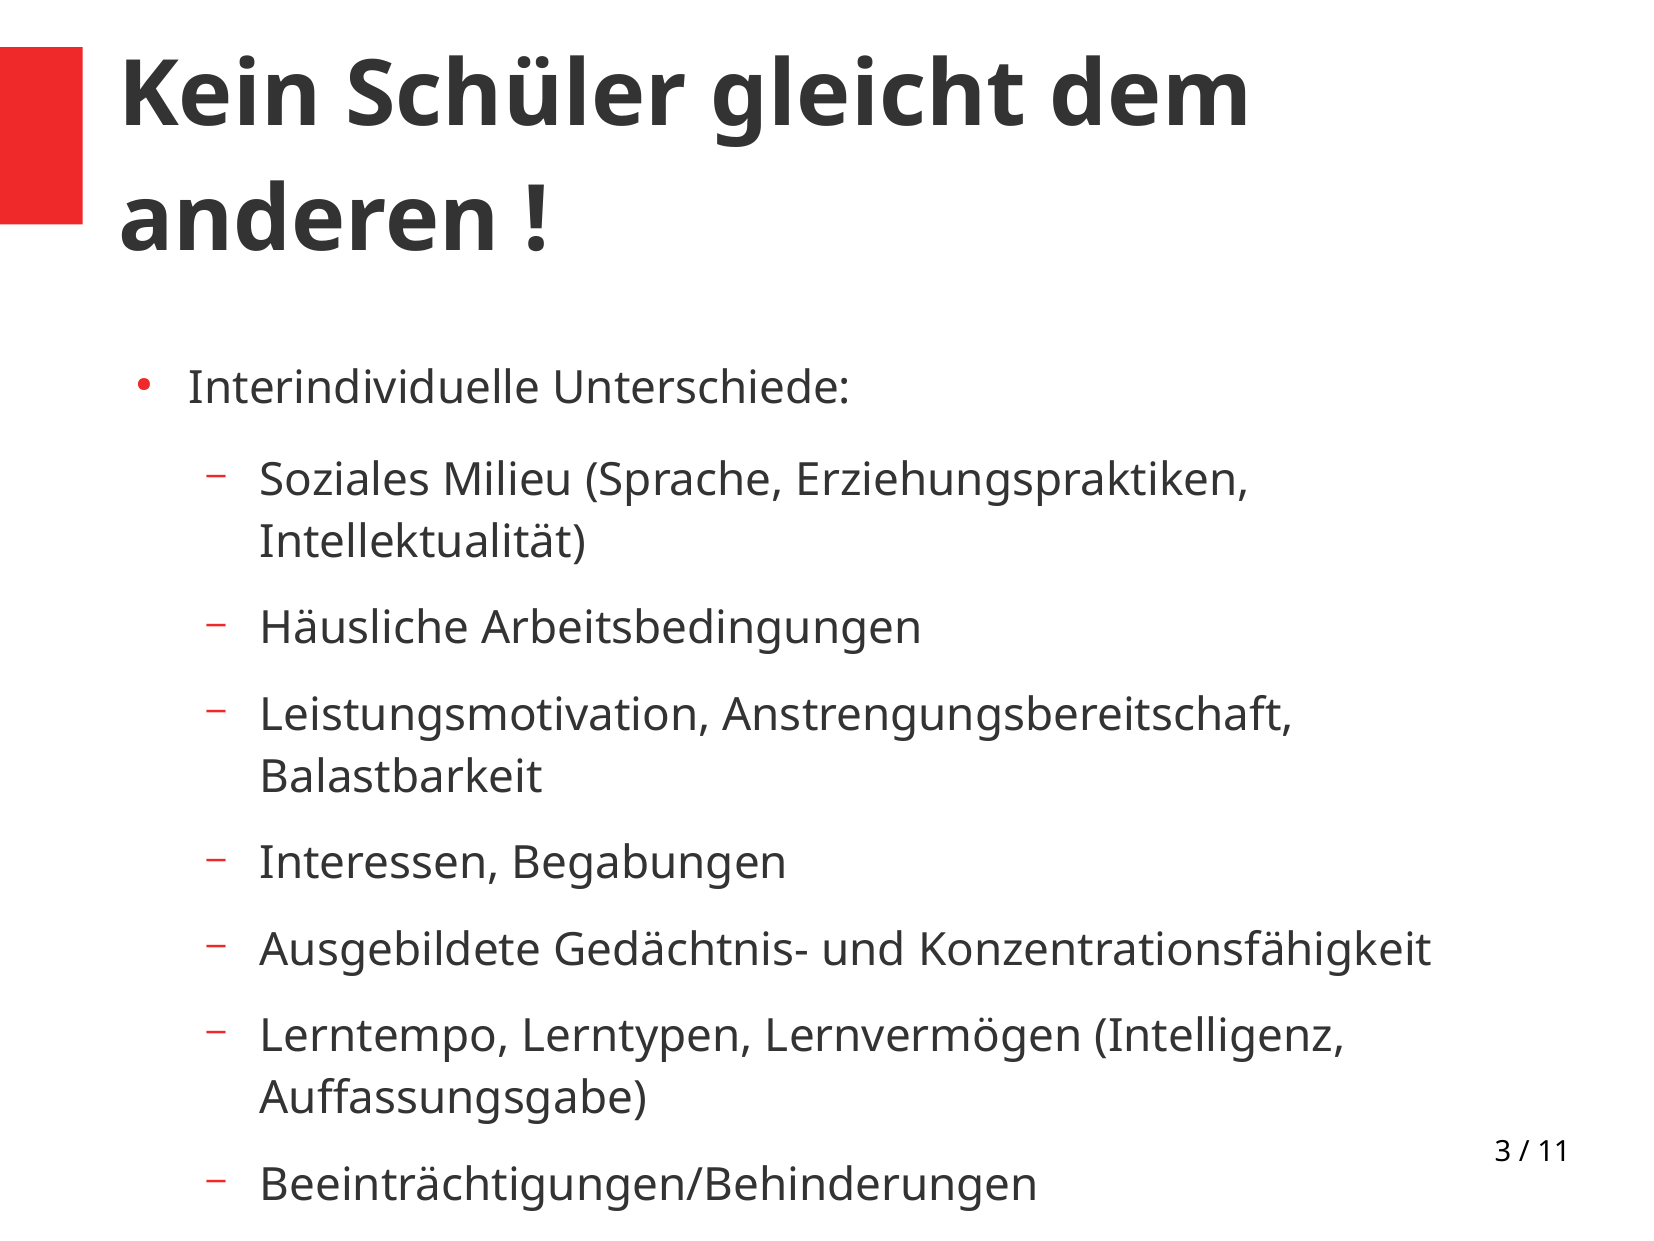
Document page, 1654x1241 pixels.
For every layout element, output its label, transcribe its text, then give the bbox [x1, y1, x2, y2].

title Kein Schüler gleicht dem anderen ! [118, 28, 1571, 278]
list Interindividuelle Unterschiede: Soziales Milieu (Sprache, Erziehungspraktiken, Intellektualität) Häusliche Arbeitsbedingungen Leistungsmotivation, Anstrengungsbereitschaft, Balastbarkeit Interessen, Begabungen Ausgebildete Gedächtnis- und Konzentrationsfähigkeit Lerntempo, Lerntypen, Lernvermögen (Intelligenz, Auffassungsgabe) Beeinträchtigungen/Behinderungen [118, 354, 1536, 1074]
